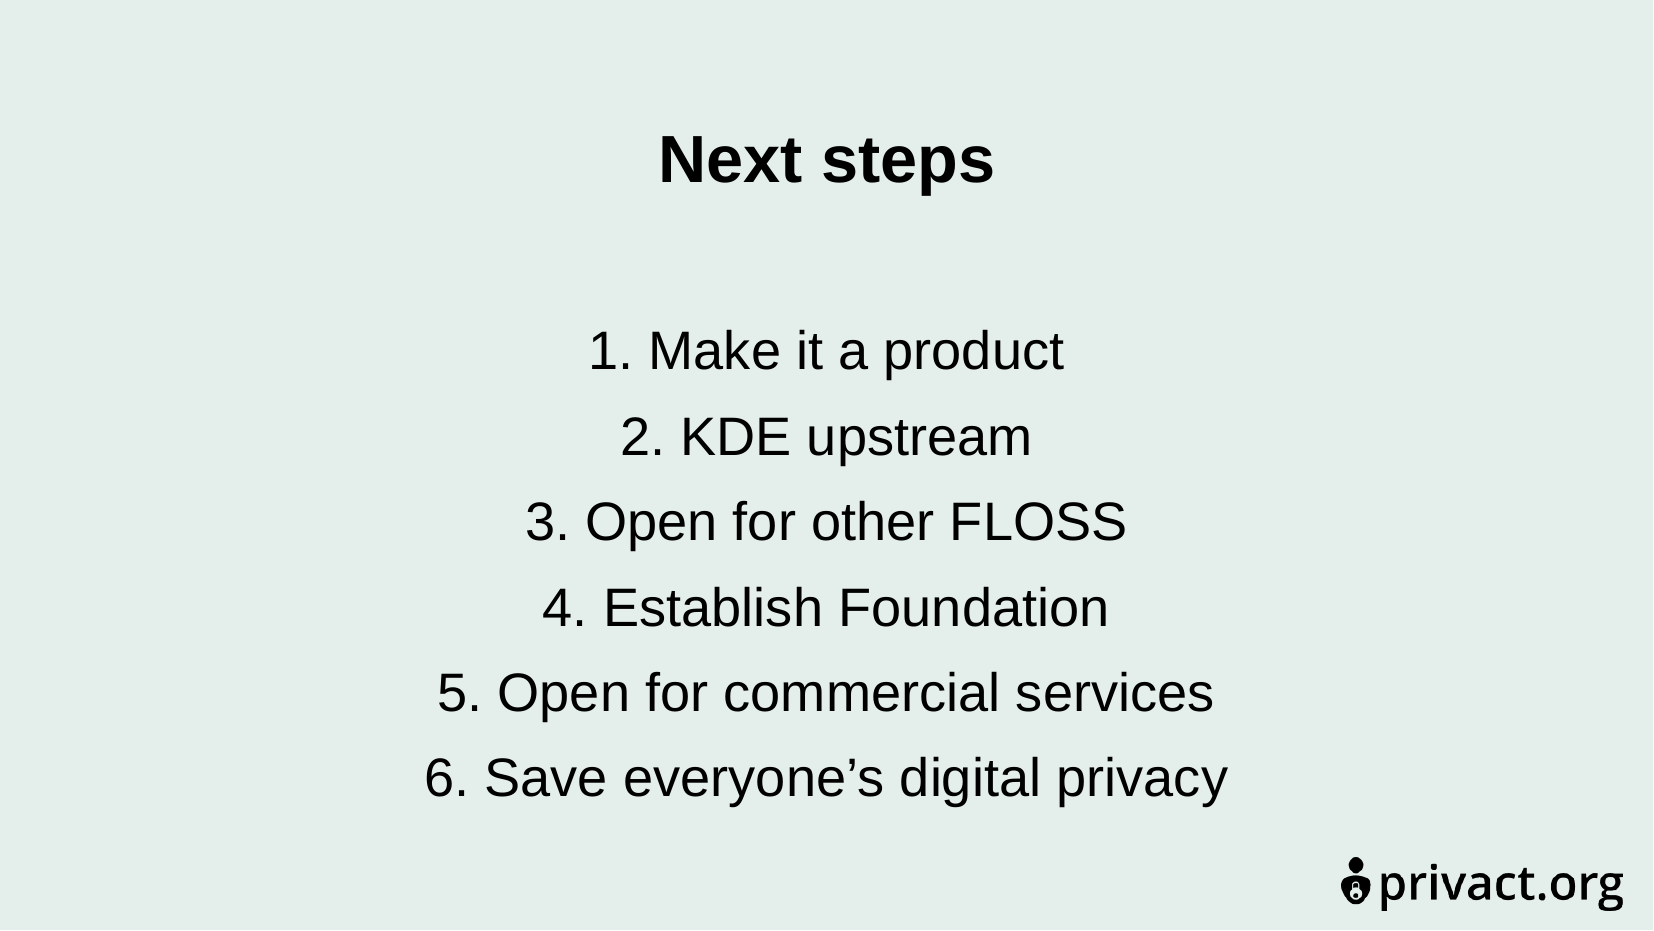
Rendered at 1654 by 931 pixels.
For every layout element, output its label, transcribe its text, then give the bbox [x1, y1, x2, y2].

picture [1341, 857, 1623, 911]
text_box Next steps Make it a product KDE upstream Open for other FLOSS Establish Foundation Open for commercial services Save everyone’s digital privacy [20, 114, 1633, 816]
